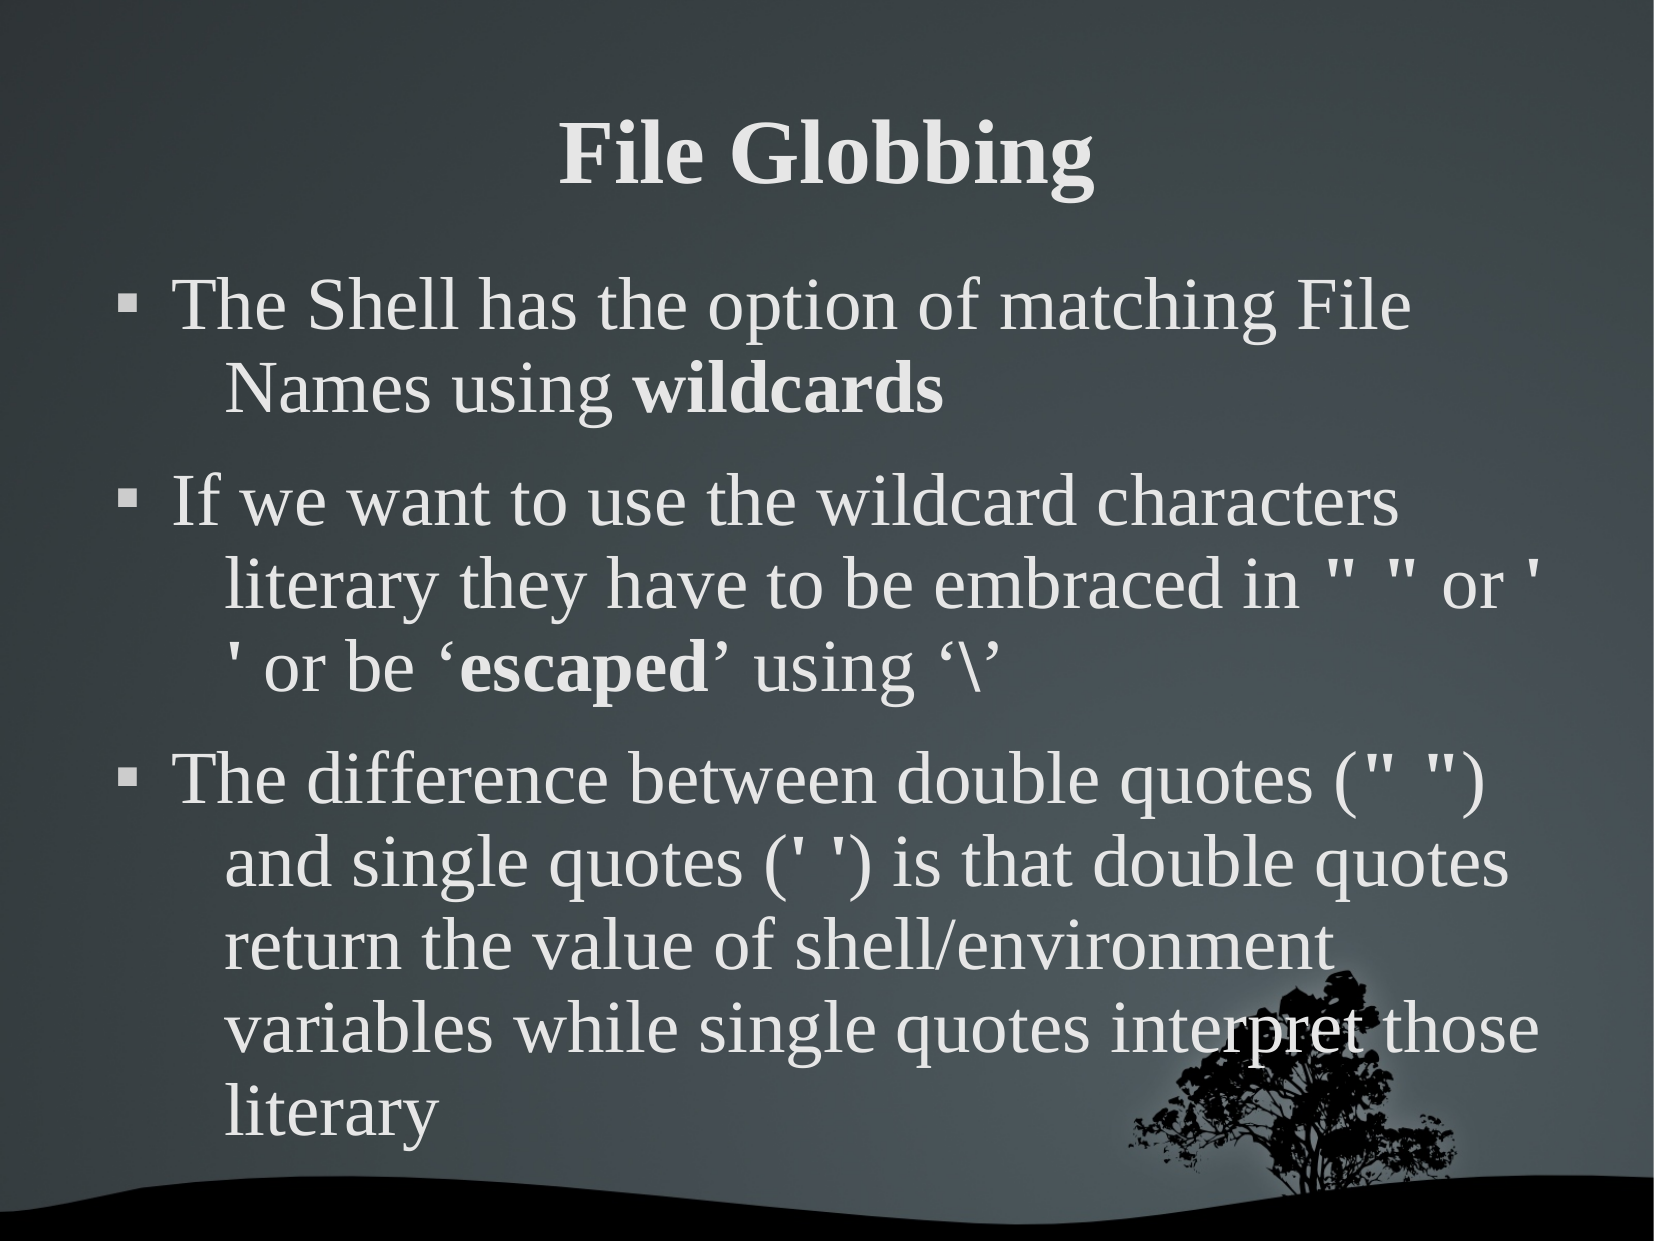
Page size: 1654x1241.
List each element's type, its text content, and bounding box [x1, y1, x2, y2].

picture [0, 0, 1654, 1241]
title File Globbing [82, 33, 1572, 273]
list The Shell has the option of matching File Names using wildcards If we want to use the wildcard characters literary they have to be embraced in " " or ' ' or be ‘escaped’ using ‘\’ The difference between double quotes (" ") and single quotes (' ') is that double quotes return the value of shell/environment variables while single quotes interpret those literary [82, 273, 1571, 1202]
